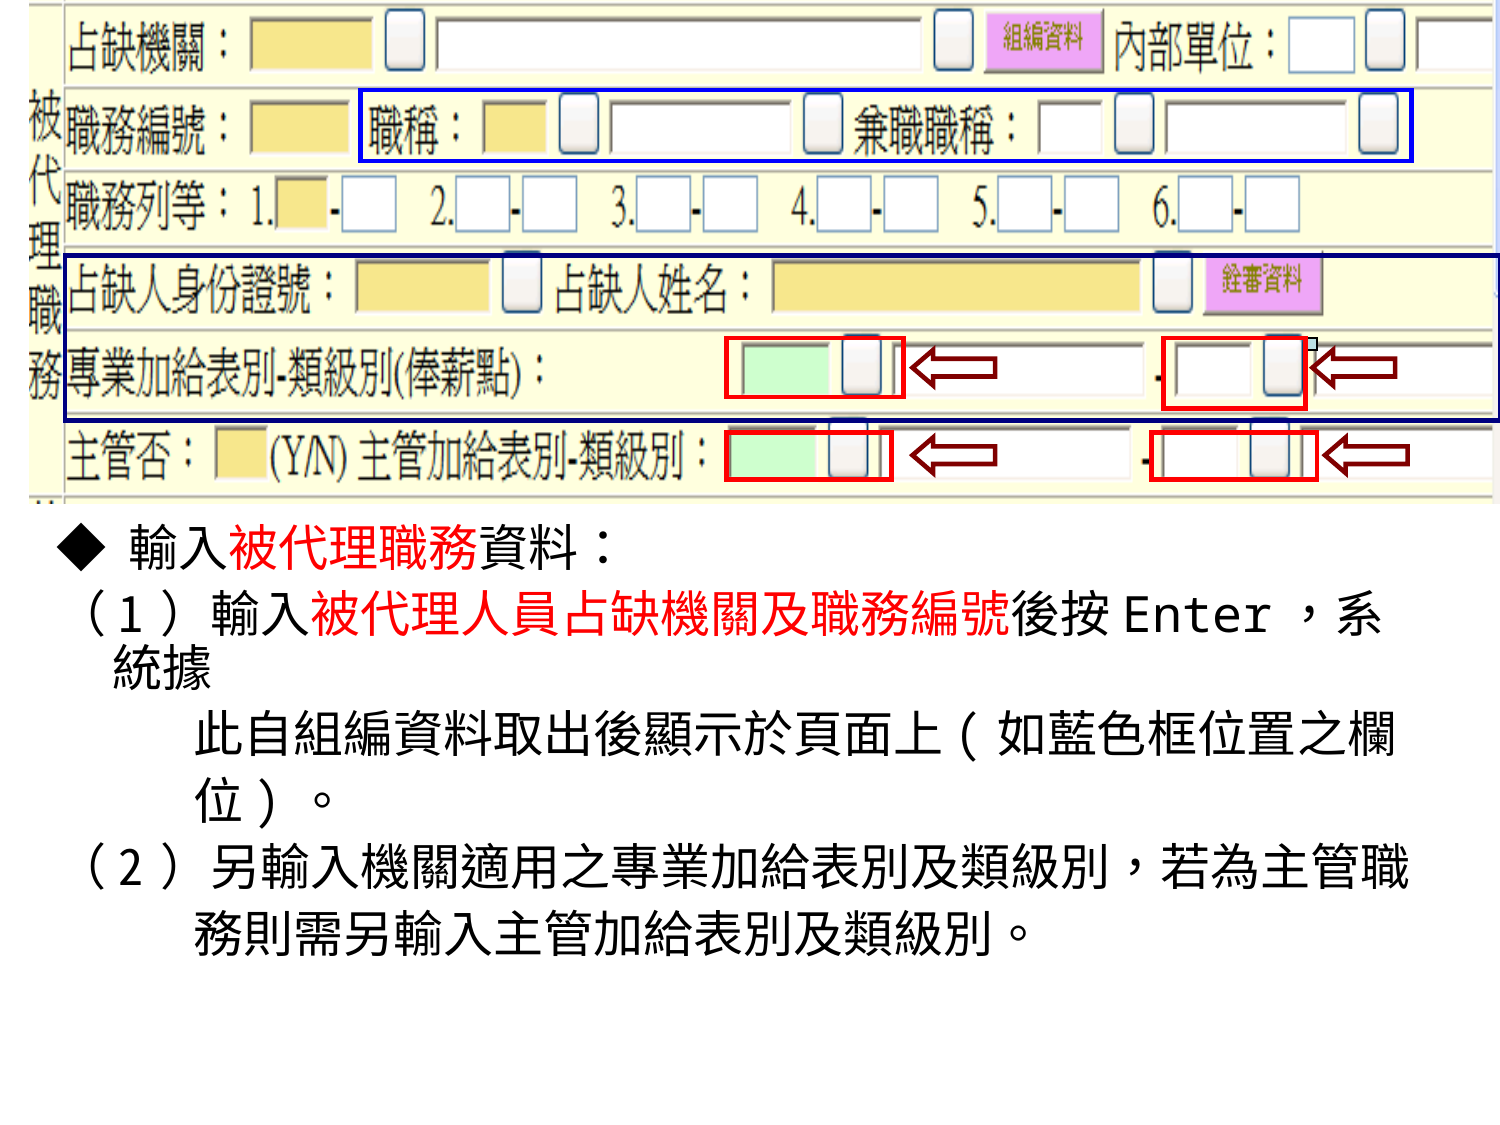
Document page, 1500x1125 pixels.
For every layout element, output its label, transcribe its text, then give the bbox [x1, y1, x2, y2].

text_box [64, 255, 1500, 421]
list ◆輸入被代理職務資料： （1）輸入被代理人員占缺機關及職務編號後按Enter，系統據 此自組編資料取出後顯示於頁面上(如藍色框位置之欄 位)。 （2）另輸入機關適用之專業加給表別及類級別，若為主管職 務則需另輸入主管加給表別及類級別。 [41, 515, 1427, 1000]
text_box [912, 437, 996, 473]
text_box [726, 432, 892, 480]
text_box [1325, 437, 1408, 473]
picture [29, 0, 1500, 504]
text_box [1151, 432, 1317, 480]
text_box [360, 90, 1412, 161]
